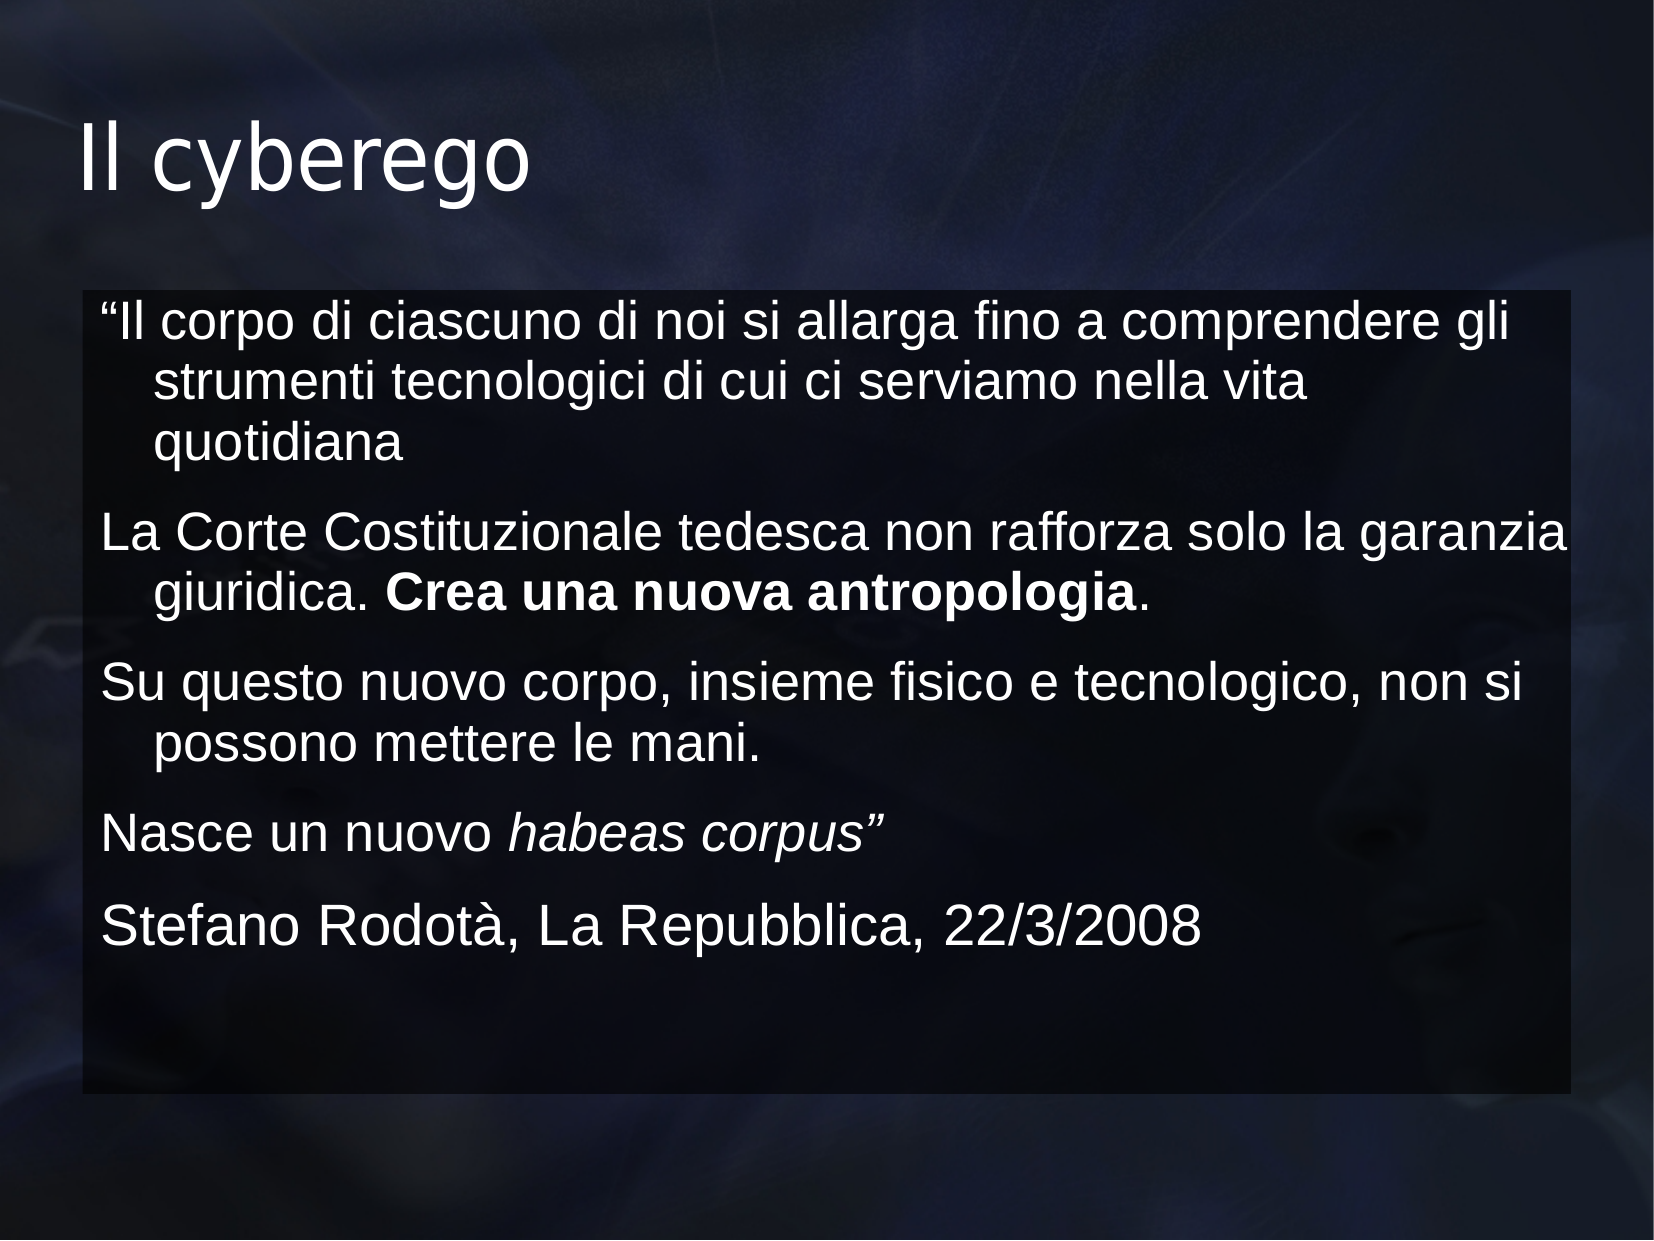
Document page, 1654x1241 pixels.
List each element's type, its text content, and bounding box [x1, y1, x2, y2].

picture [0, 0, 1654, 1240]
title Il cyberego [76, 55, 1565, 263]
list “Il corpo di ciascuno di noi si allarga fino a comprendere gli strumenti tecnologici di cui ci serviamo nella vita quotidiana La Corte Costituzionale tedesca non rafforza solo la garanzia giuridica. Crea una nuova antropologia. Su questo nuovo corpo, insieme fisico e tecnologico, non si possono mettere le mani. Nasce un nuovo habeas corpus” Stefano Rodotà, La Repubblica, 22/3/2008 [82, 290, 1571, 1094]
